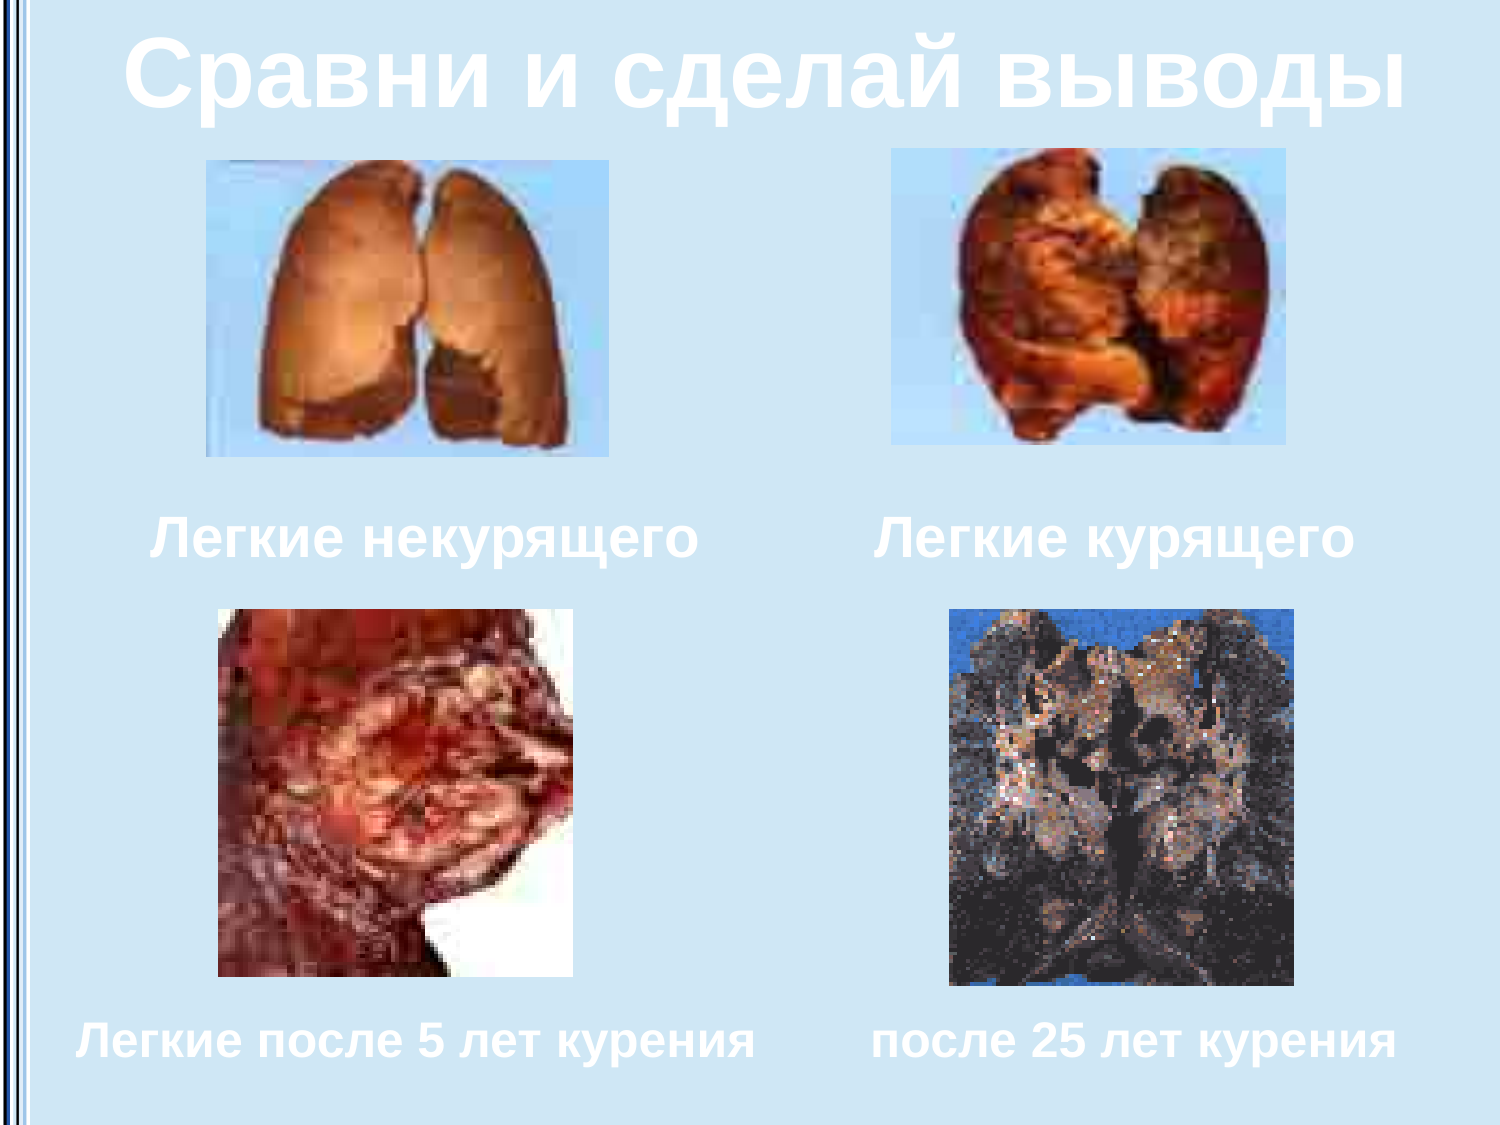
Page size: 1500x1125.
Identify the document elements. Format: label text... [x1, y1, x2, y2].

text_box Легкие курящего [859, 491, 1371, 577]
text_box Легкие после 5 лет курения [60, 999, 772, 1075]
picture [218, 609, 573, 977]
picture [949, 609, 1294, 986]
picture [891, 148, 1286, 445]
text_box после 25 лет курения [841, 999, 1413, 1075]
text_box Сравни и сделай выводы [107, 0, 1426, 136]
text_box Легкие некурящего [100, 491, 750, 577]
picture [206, 160, 609, 457]
